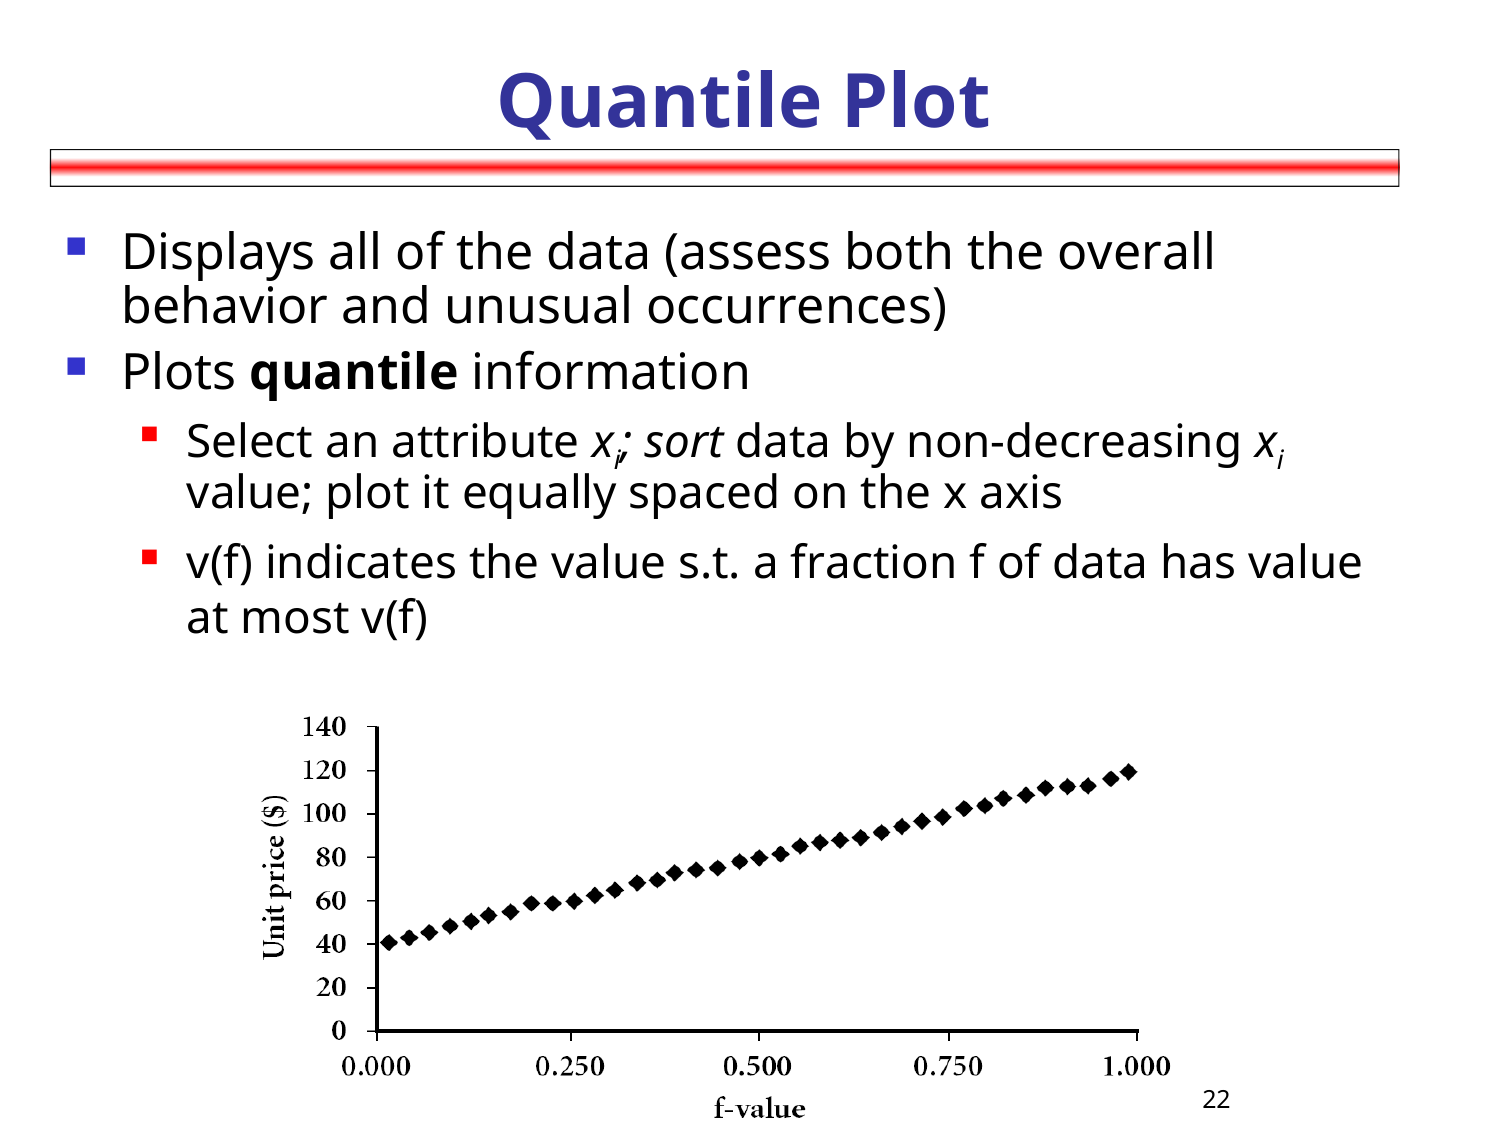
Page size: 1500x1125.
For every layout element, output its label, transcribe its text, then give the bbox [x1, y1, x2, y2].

text_box <number> [1187, 1062, 1500, 1125]
list Displays all of the data (assess both the overall behavior and unusual occurrences) Plots quantile information Select an attribute xi; sort data by non-decreasing xi value; plot it equally spaced on the x axis v(f) indicates the value s.t. a fraction f of data has value at most v(f) [49, 218, 1425, 657]
title Quantile Plot [24, 44, 1463, 150]
picture [249, 682, 1171, 1125]
